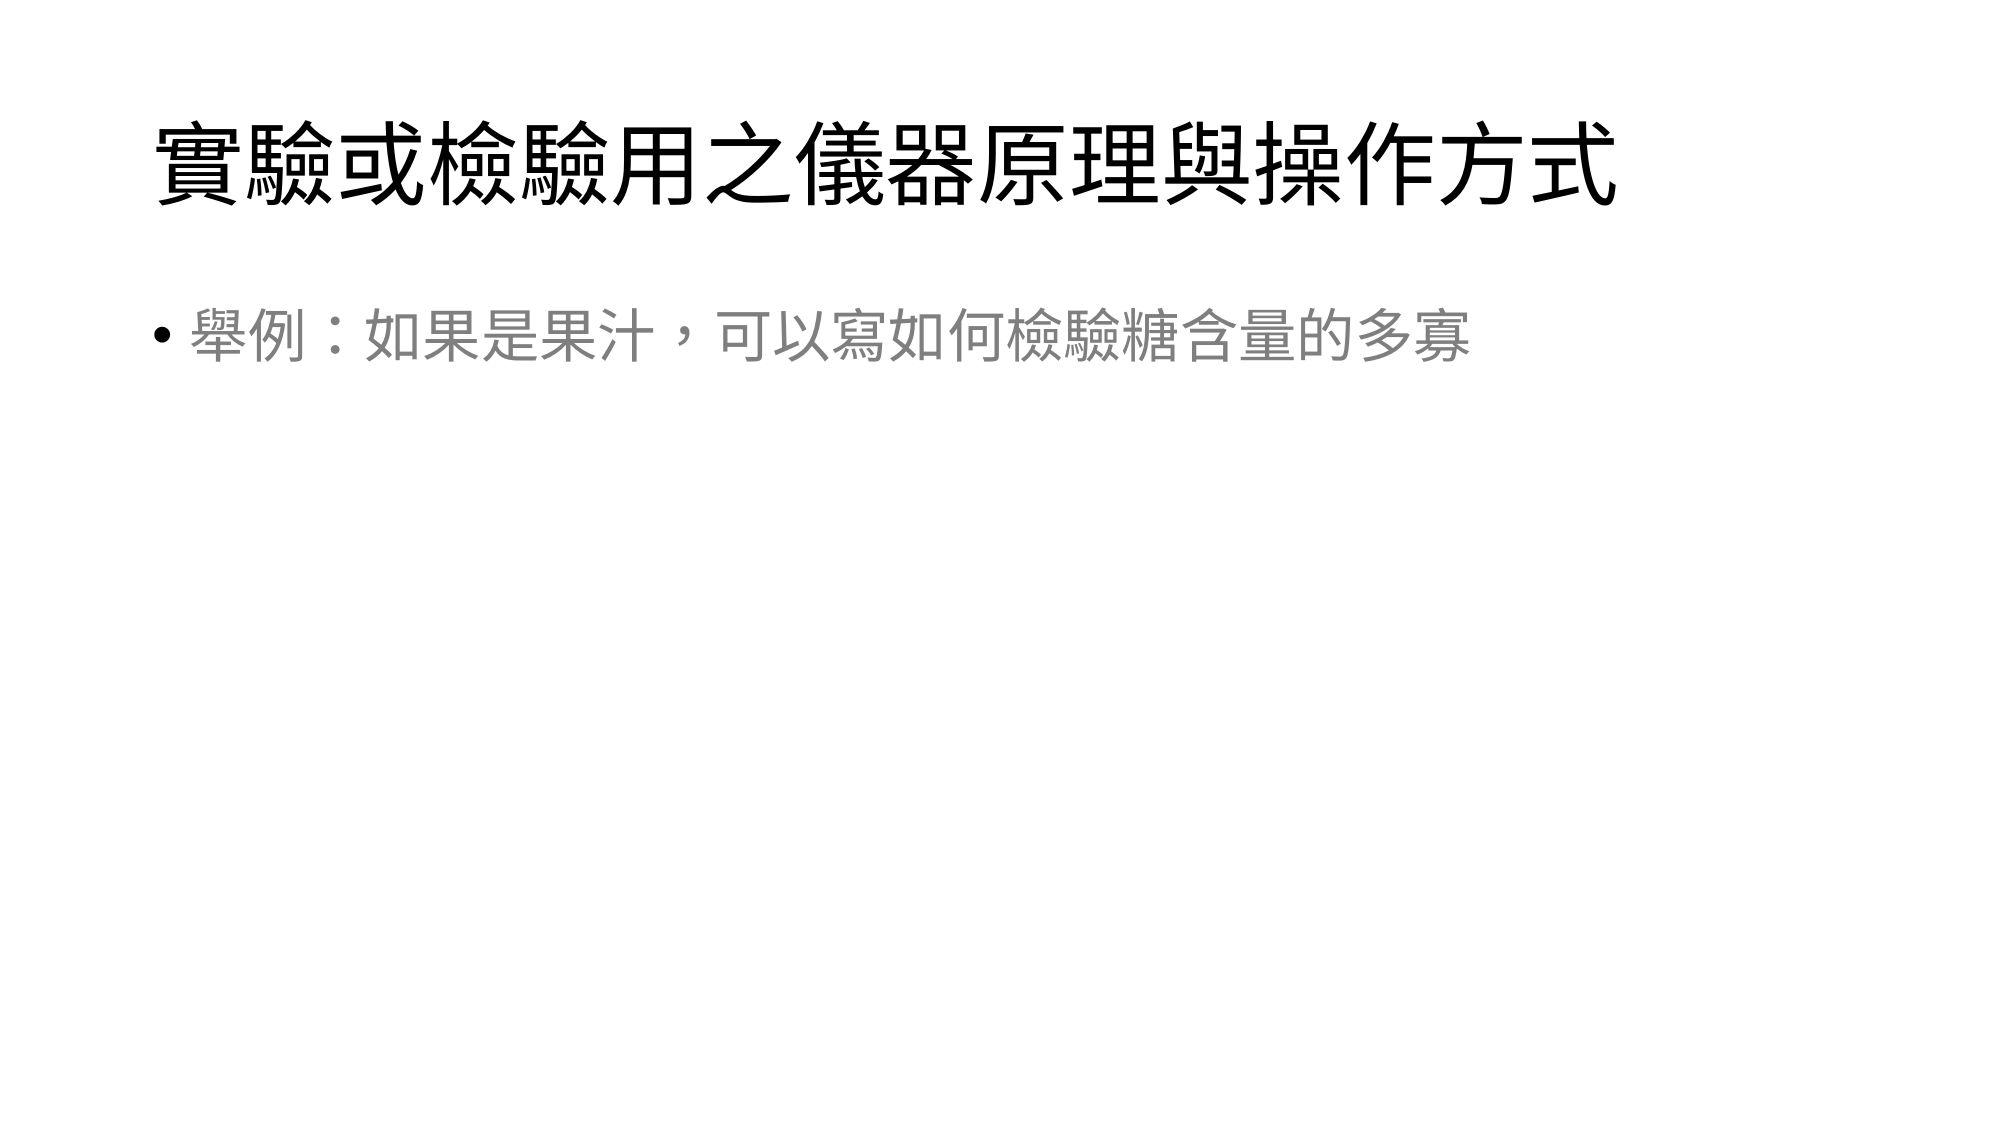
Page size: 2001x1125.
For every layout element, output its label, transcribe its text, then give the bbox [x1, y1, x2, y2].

title 實驗或檢驗用之儀器原理與操作方式 [137, 59, 1863, 278]
list 舉例：如果是果汁，可以寫如何檢驗糖含量的多寡 [137, 299, 1863, 1014]
